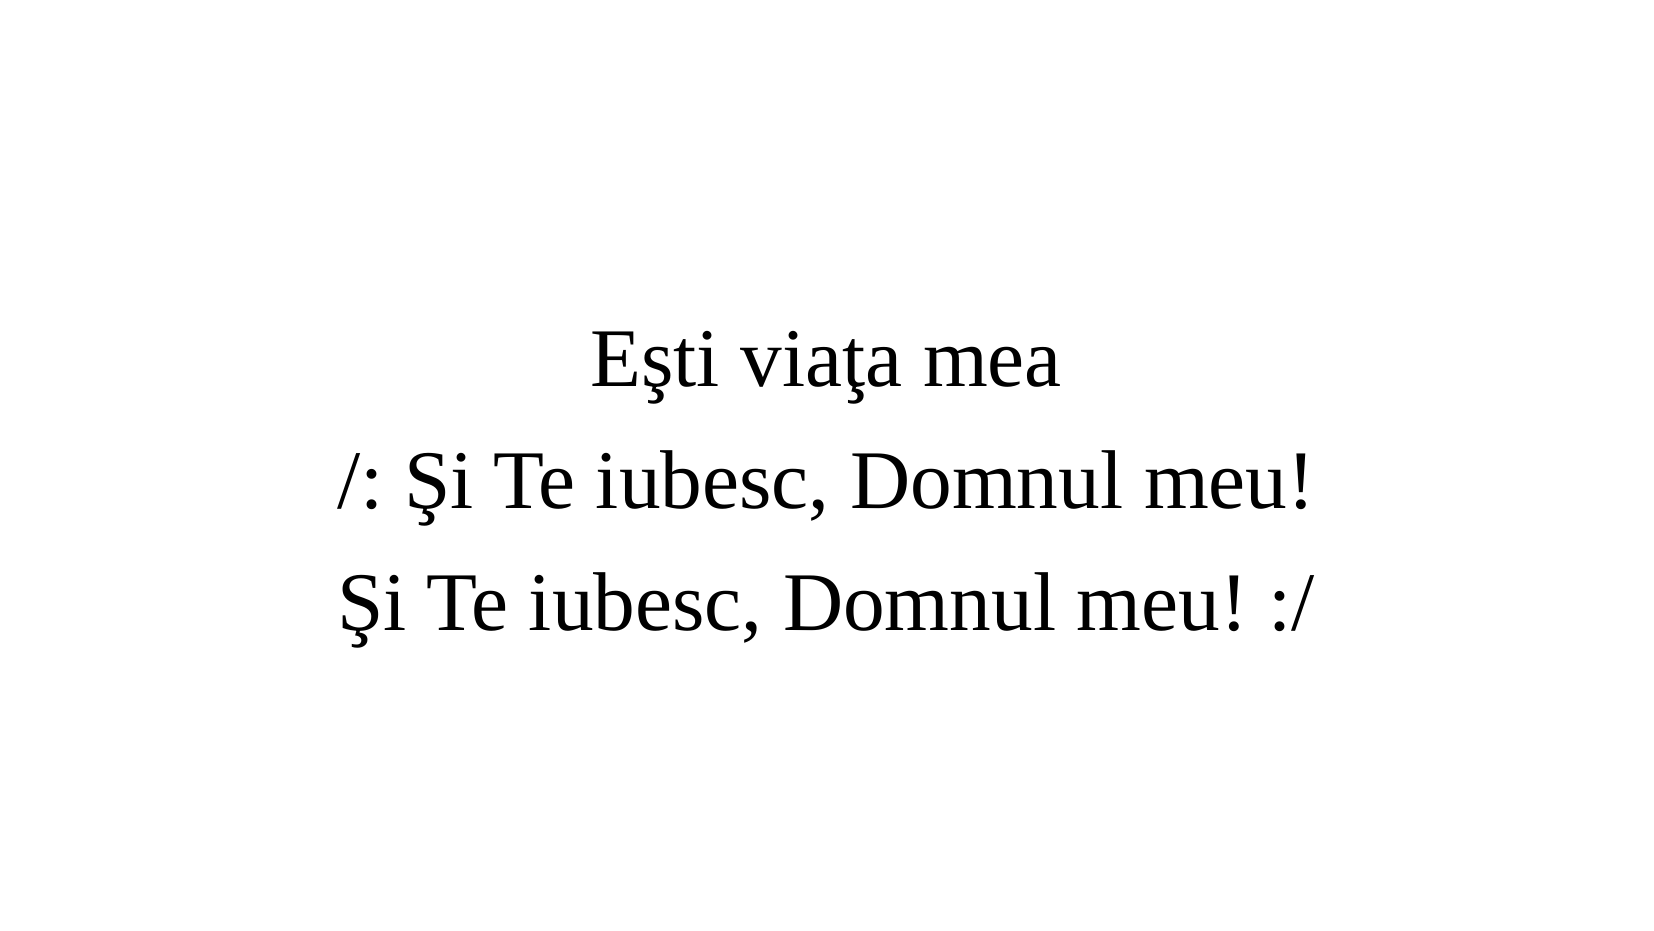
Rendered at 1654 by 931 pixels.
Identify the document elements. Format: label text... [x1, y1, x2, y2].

subtitle Eşti viaţa mea /: Şi Te iubesc, Domnul meu! Şi Te iubesc, Domnul meu! :/ [118, 300, 1536, 650]
